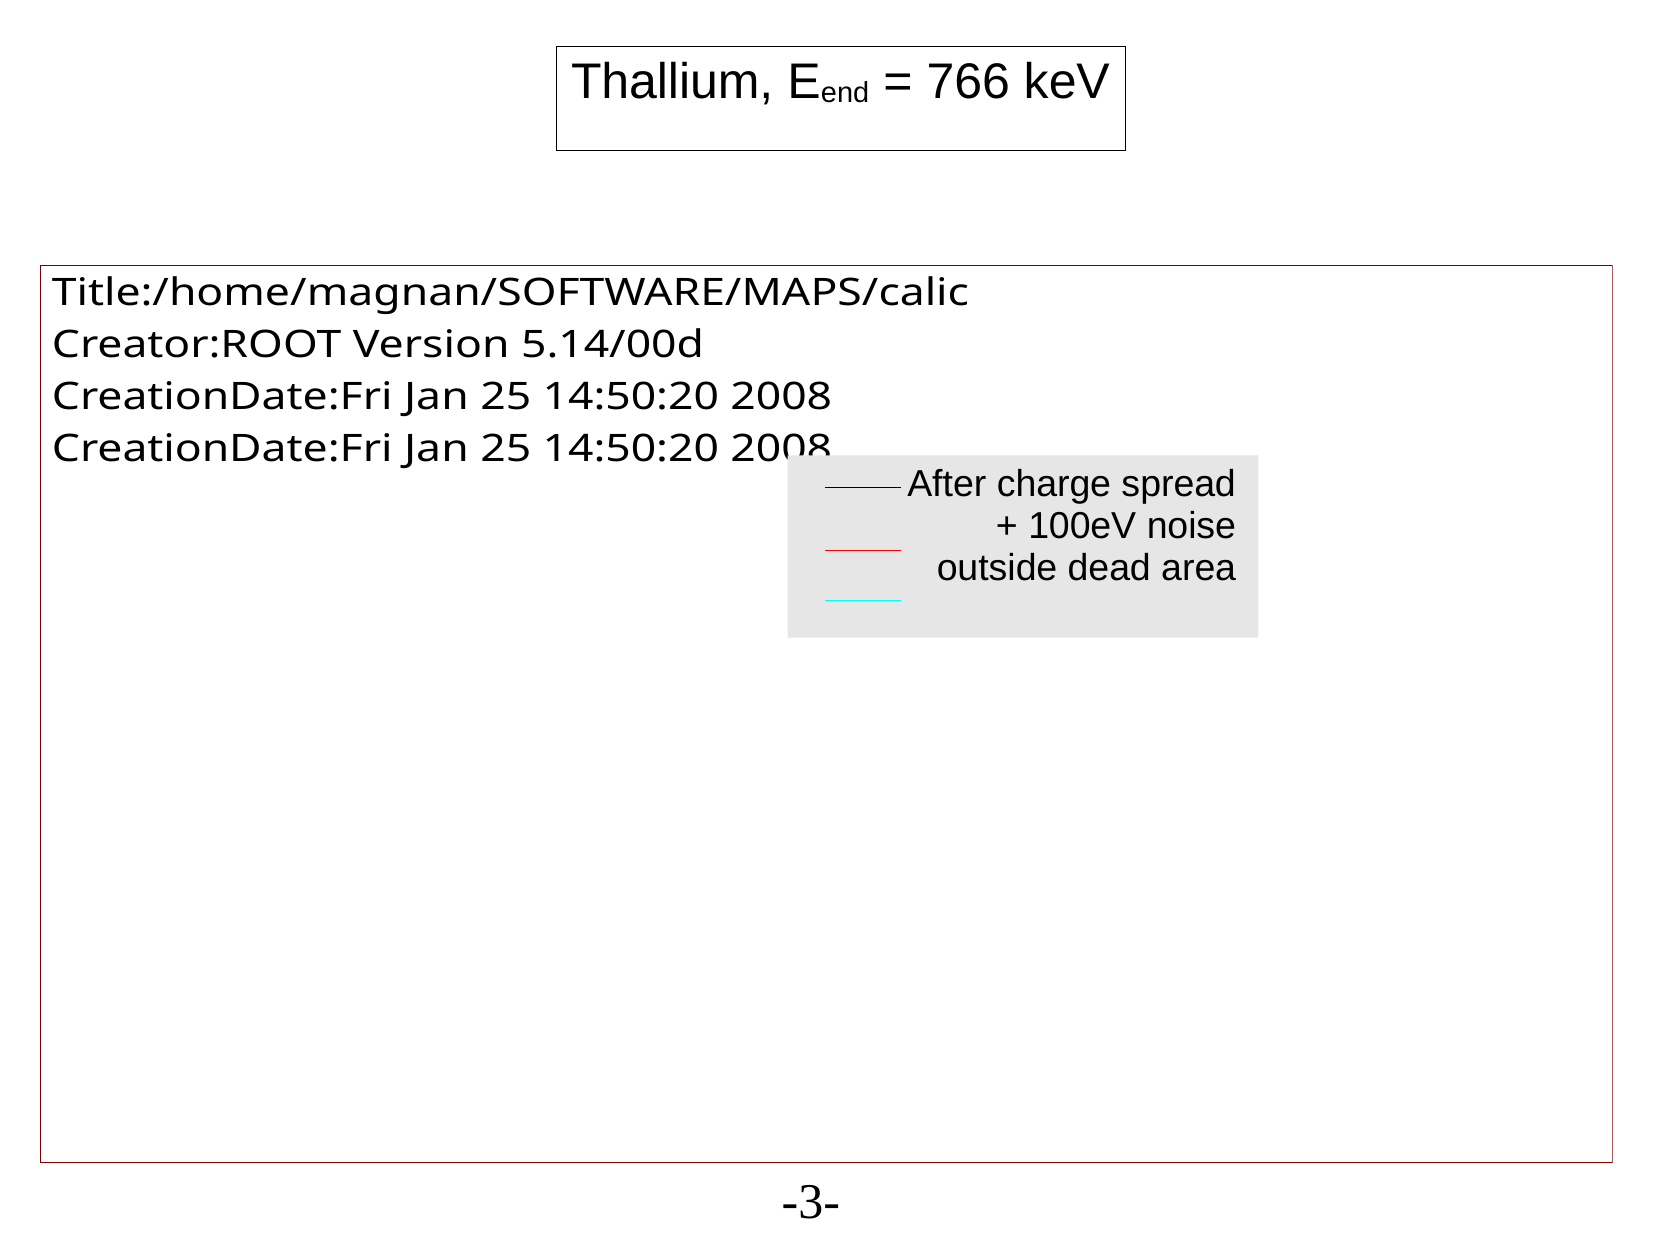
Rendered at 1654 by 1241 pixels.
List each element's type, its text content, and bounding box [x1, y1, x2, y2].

picture [37, 262, 1613, 1163]
text_box Thallium, Eend = 766 keV [556, 46, 1126, 151]
text_box After charge spread + 100eV noise outside dead area [787, 455, 1259, 638]
